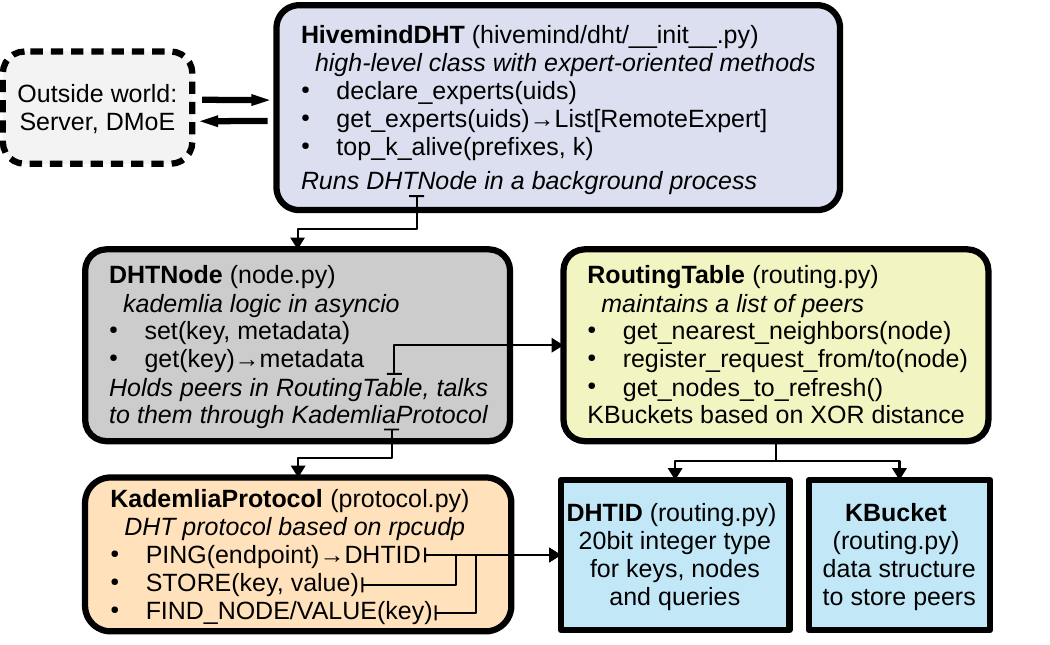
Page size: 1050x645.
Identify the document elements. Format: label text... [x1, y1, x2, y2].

text_box KademliaProtocol (protocol.py) DHT protocol based on rpcudp PING(endpoint)→DHTID STORE(key, value) FIND_NODE/VALUE(key) [85, 477, 512, 632]
text_box Outside world: Server, DMoE [2, 51, 193, 164]
text_box RoutingTable (routing.py) maintains a list of peers get_nearest_neighbors(node) register_request_from/to(node) get_nodes_to_refresh() KBuckets based on XOR distance [563, 249, 989, 442]
text_box DHTNode (node.py) kademlia logic in asyncio set(key, metadata) get(key)→metadata Holds peers in RoutingTable, talks to them through KademliaProtocol [85, 249, 511, 442]
text_box DHTID (routing.py) 20bit integer type for keys, nodes and queries [560, 480, 790, 631]
text_box KBucket (routing.py) data structure to store peers [808, 480, 991, 631]
text_box HivemindDHT (hivemind/dht/__init__.py) high-level class with expert-oriented methods declare_experts(uids) get_experts(uids)→List[RemoteExpert] top_k_alive(prefixes, k) Runs DHTNode in a background process [276, 5, 841, 211]
